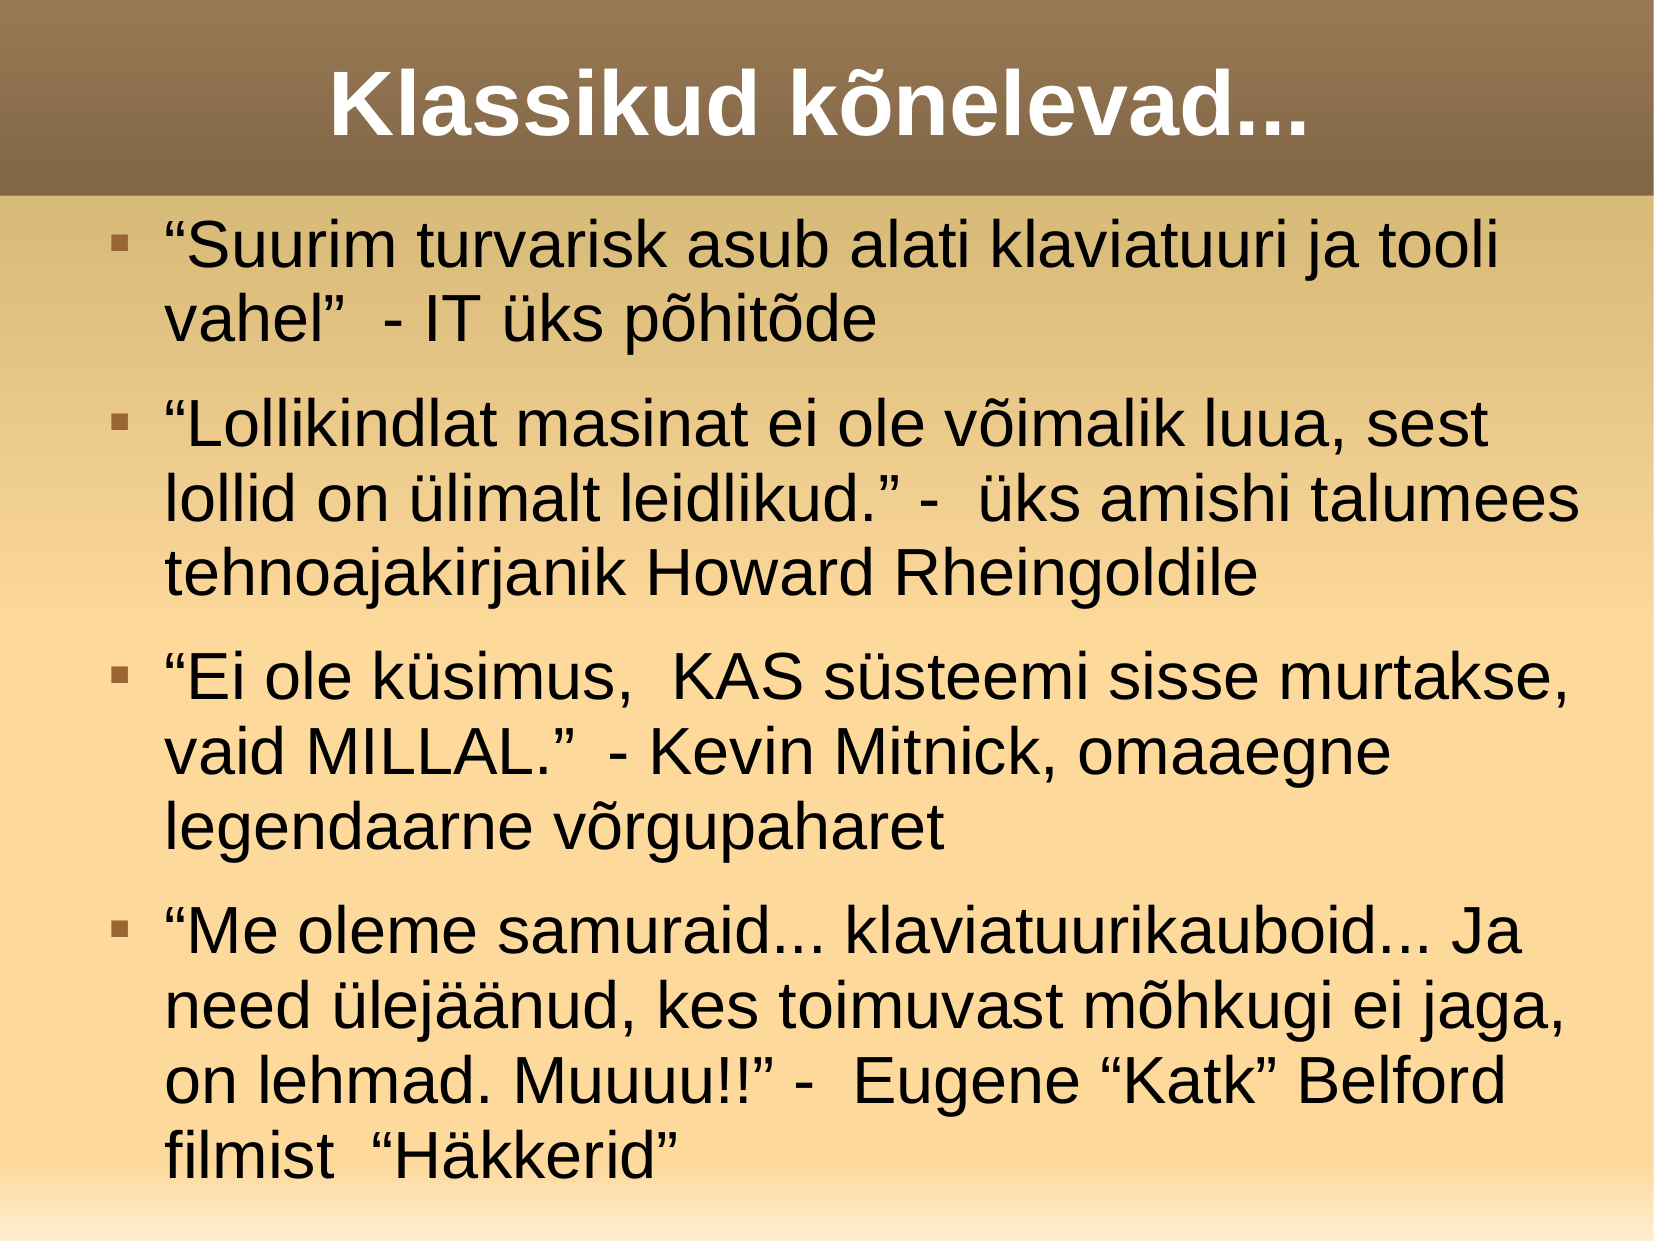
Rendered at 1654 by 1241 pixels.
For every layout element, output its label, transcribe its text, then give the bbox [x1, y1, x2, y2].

picture [0, 0, 1654, 1241]
list “Suurim turvarisk asub alati klaviatuuri ja tooli vahel” - IT üks põhitõde “Lollikindlat masinat ei ole võimalik luua, sest lollid on ülimalt leidlikud.” - üks amishi talumees tehnoajakirjanik Howard Rheingoldile “Ei ole küsimus, KAS süsteemi sisse murtakse, vaid MILLAL.” - Kevin Mitnick, omaaegne legendaarne võrgupaharet “Me oleme samuraid... klaviatuurikauboid... Ja need ülejäänud, kes toimuvast mõhkugi ei jaga, on lehmad. Muuuu!!” - Eugene “Katk” Belford filmist “Häkkerid” [93, 206, 1625, 1193]
title Klassikud kõnelevad... [76, 0, 1565, 208]
